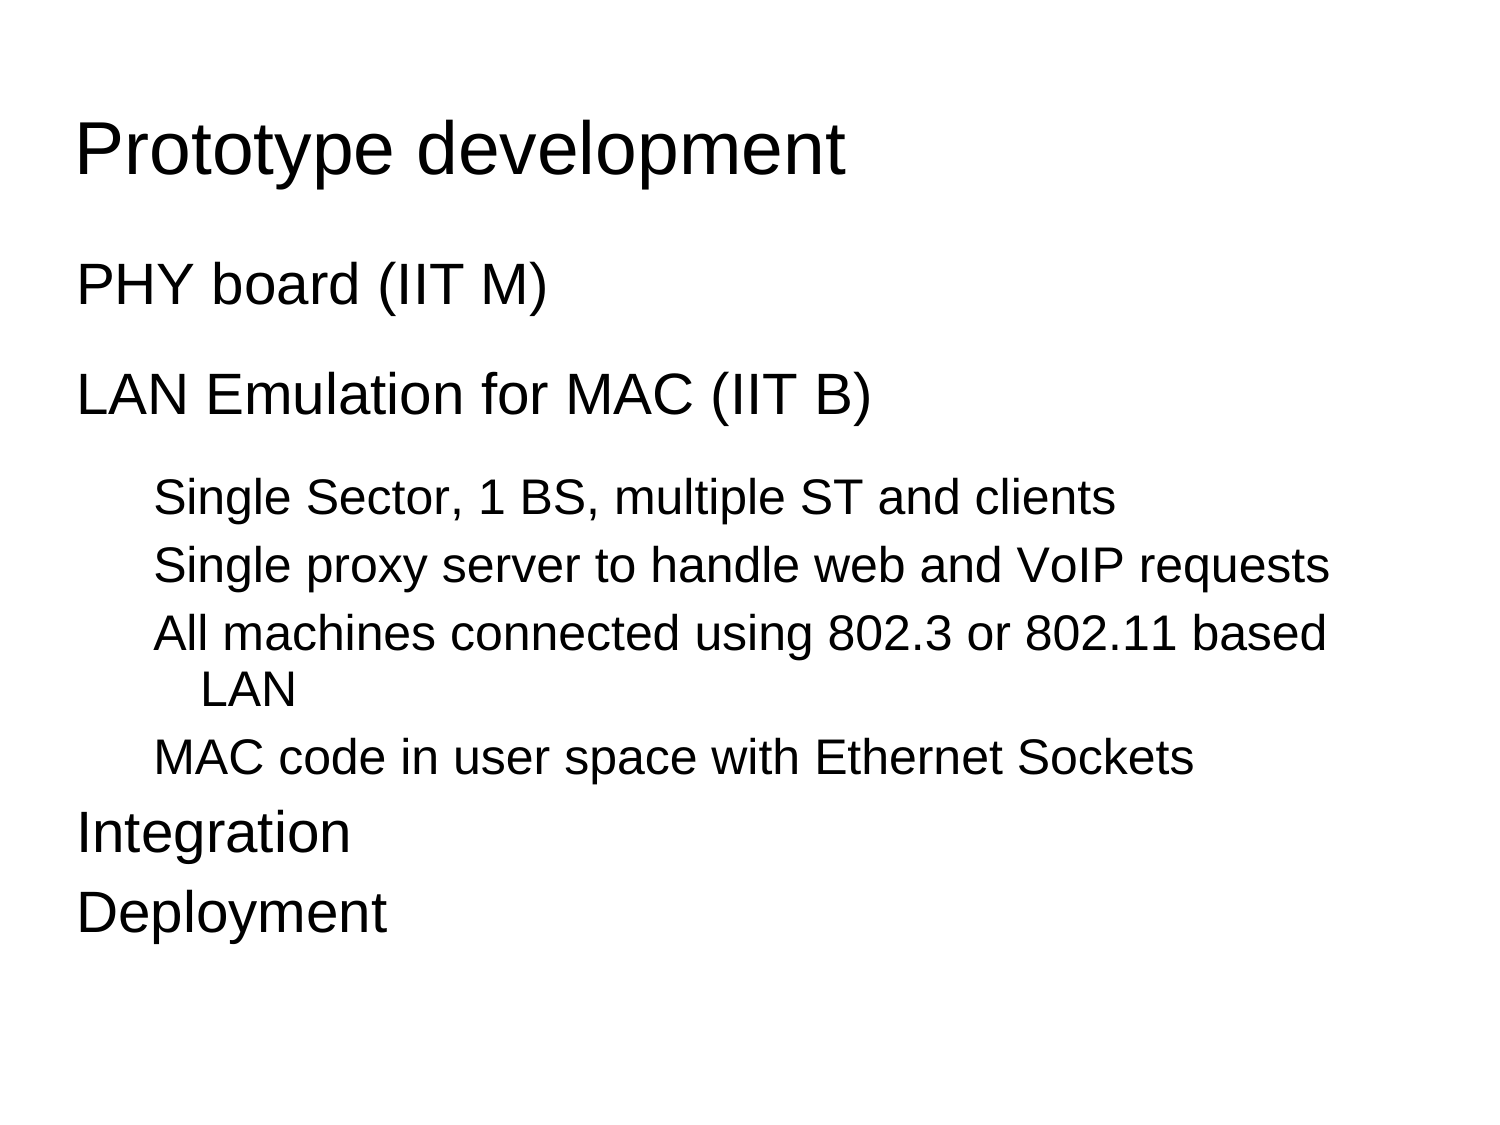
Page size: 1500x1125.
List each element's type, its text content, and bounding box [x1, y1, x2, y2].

title Prototype development [74, 44, 1425, 233]
list PHY board (IIT M) LAN Emulation for MAC (IIT B) Single Sector, 1 BS, multiple ST and clients Single proxy server to handle web and VoIP requests All machines connected using 802.3 or 802.11 based LAN MAC code in user space with Ethernet Sockets Integration Deployment [59, 236, 1425, 1093]
